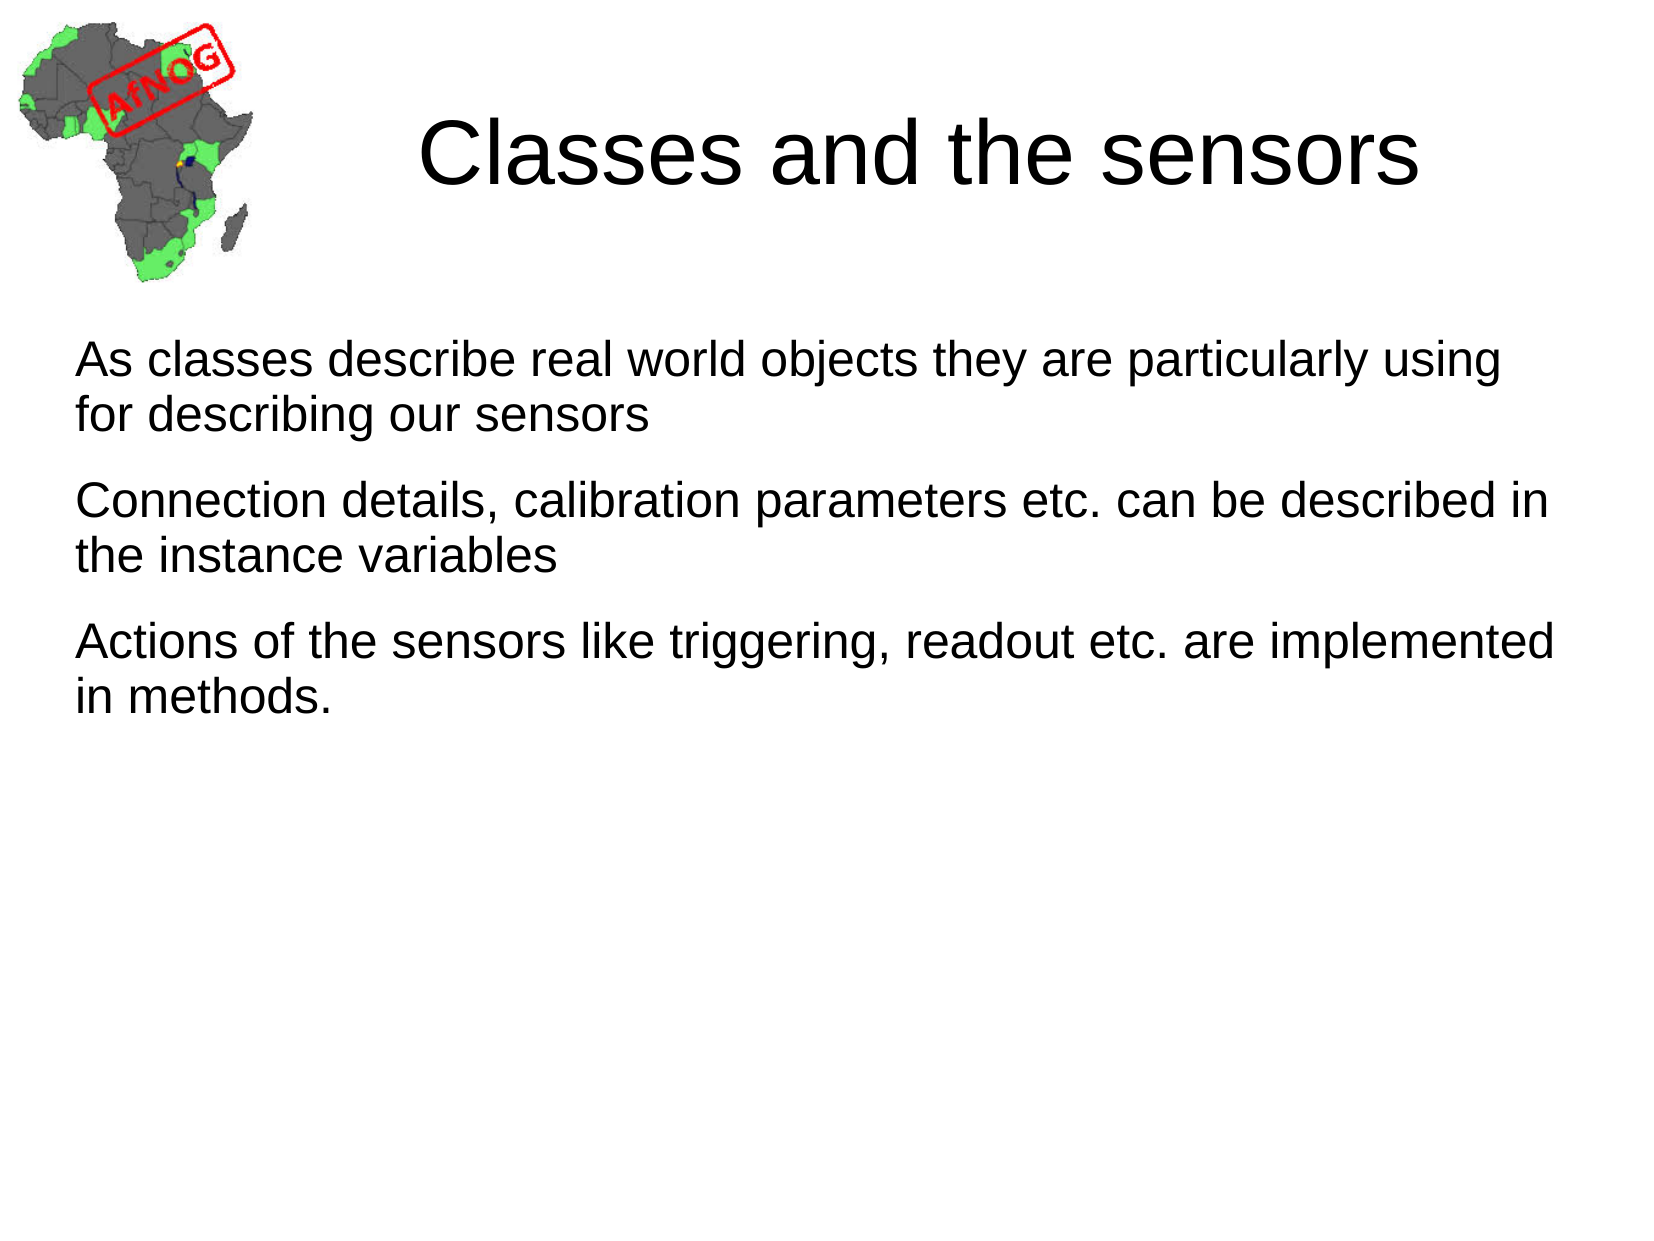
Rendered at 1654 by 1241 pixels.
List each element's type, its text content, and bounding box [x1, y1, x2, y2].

list As classes describe real world objects they are particularly using for describing our sensors Connection details, calibration parameters etc. can be described in the instance variables Actions of the sensors like triggering, readout etc. are implemented in methods. [75, 330, 1564, 1051]
picture [9, 0, 259, 291]
title Classes and the sensors [270, 49, 1571, 257]
